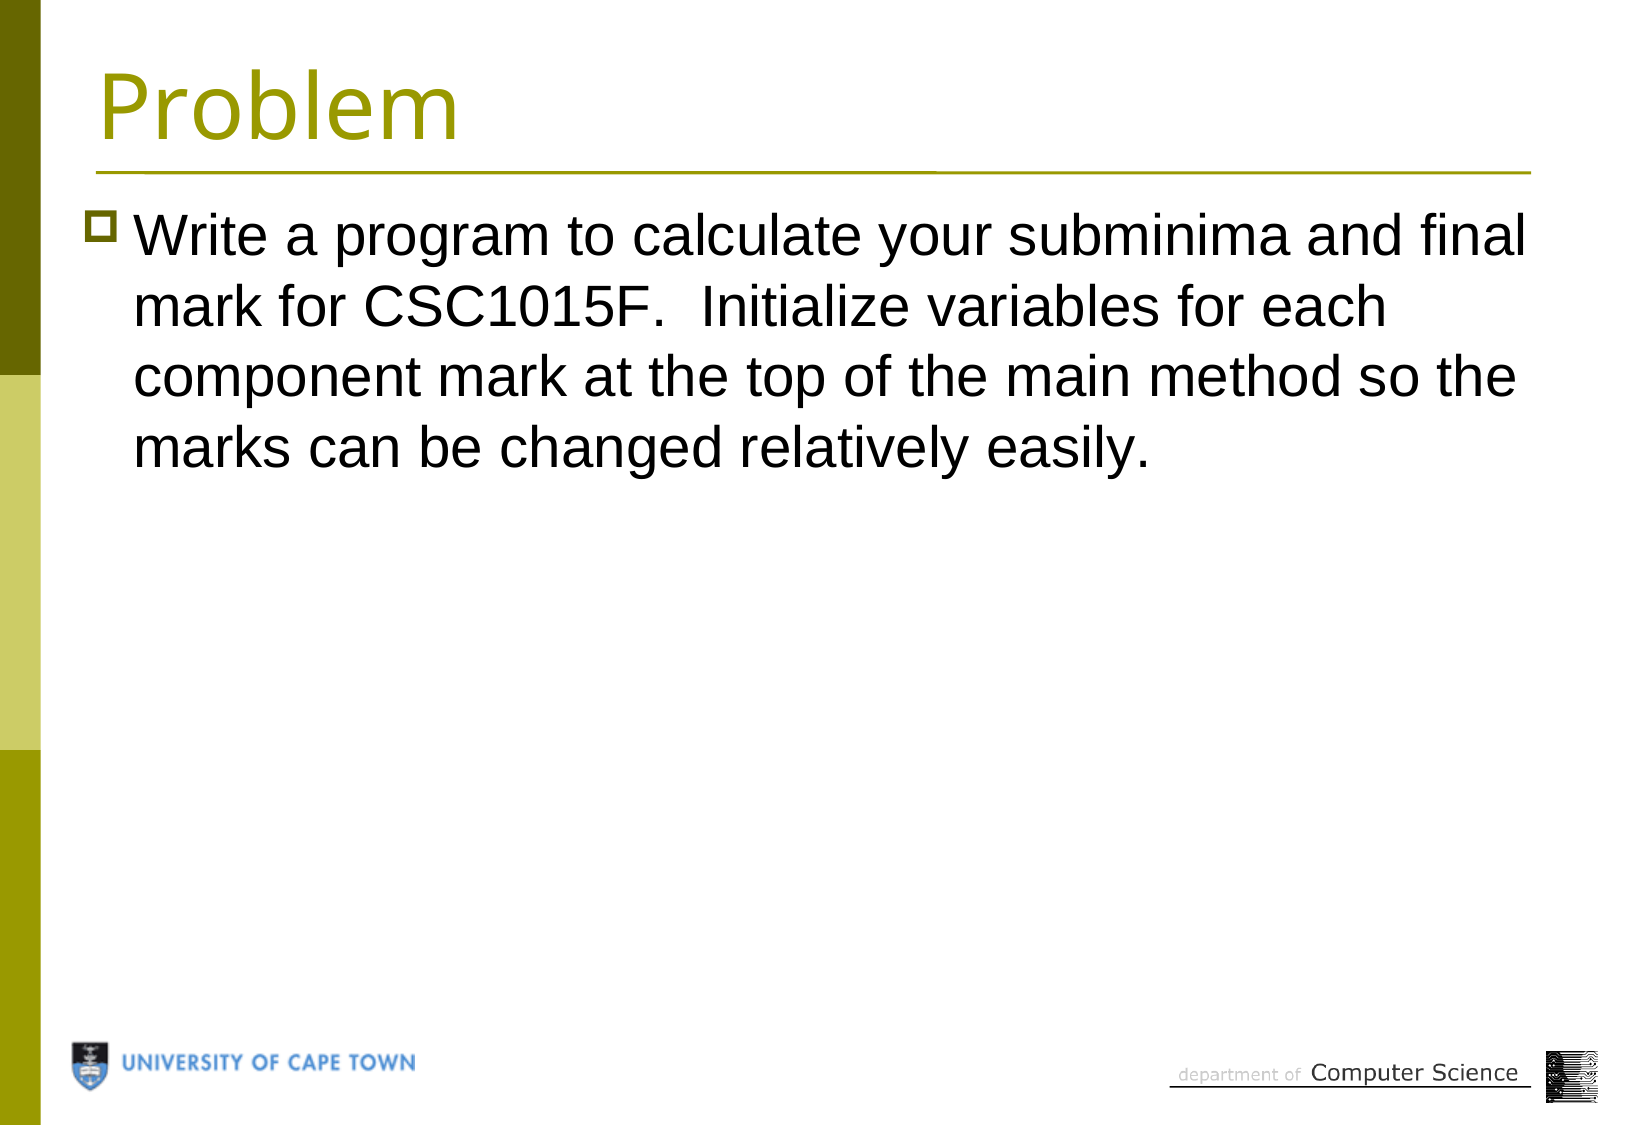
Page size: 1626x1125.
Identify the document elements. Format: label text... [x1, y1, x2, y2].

title Problem [81, 37, 1543, 180]
picture [61, 1024, 415, 1103]
picture [1546, 1051, 1598, 1103]
picture [1169, 1043, 1532, 1091]
text_box Write a program to calculate your subminima and final mark for CSC1015F. Initialize variables for each component mark at the top of the main method so the marks can be changed relatively easily. [81, 196, 1543, 564]
